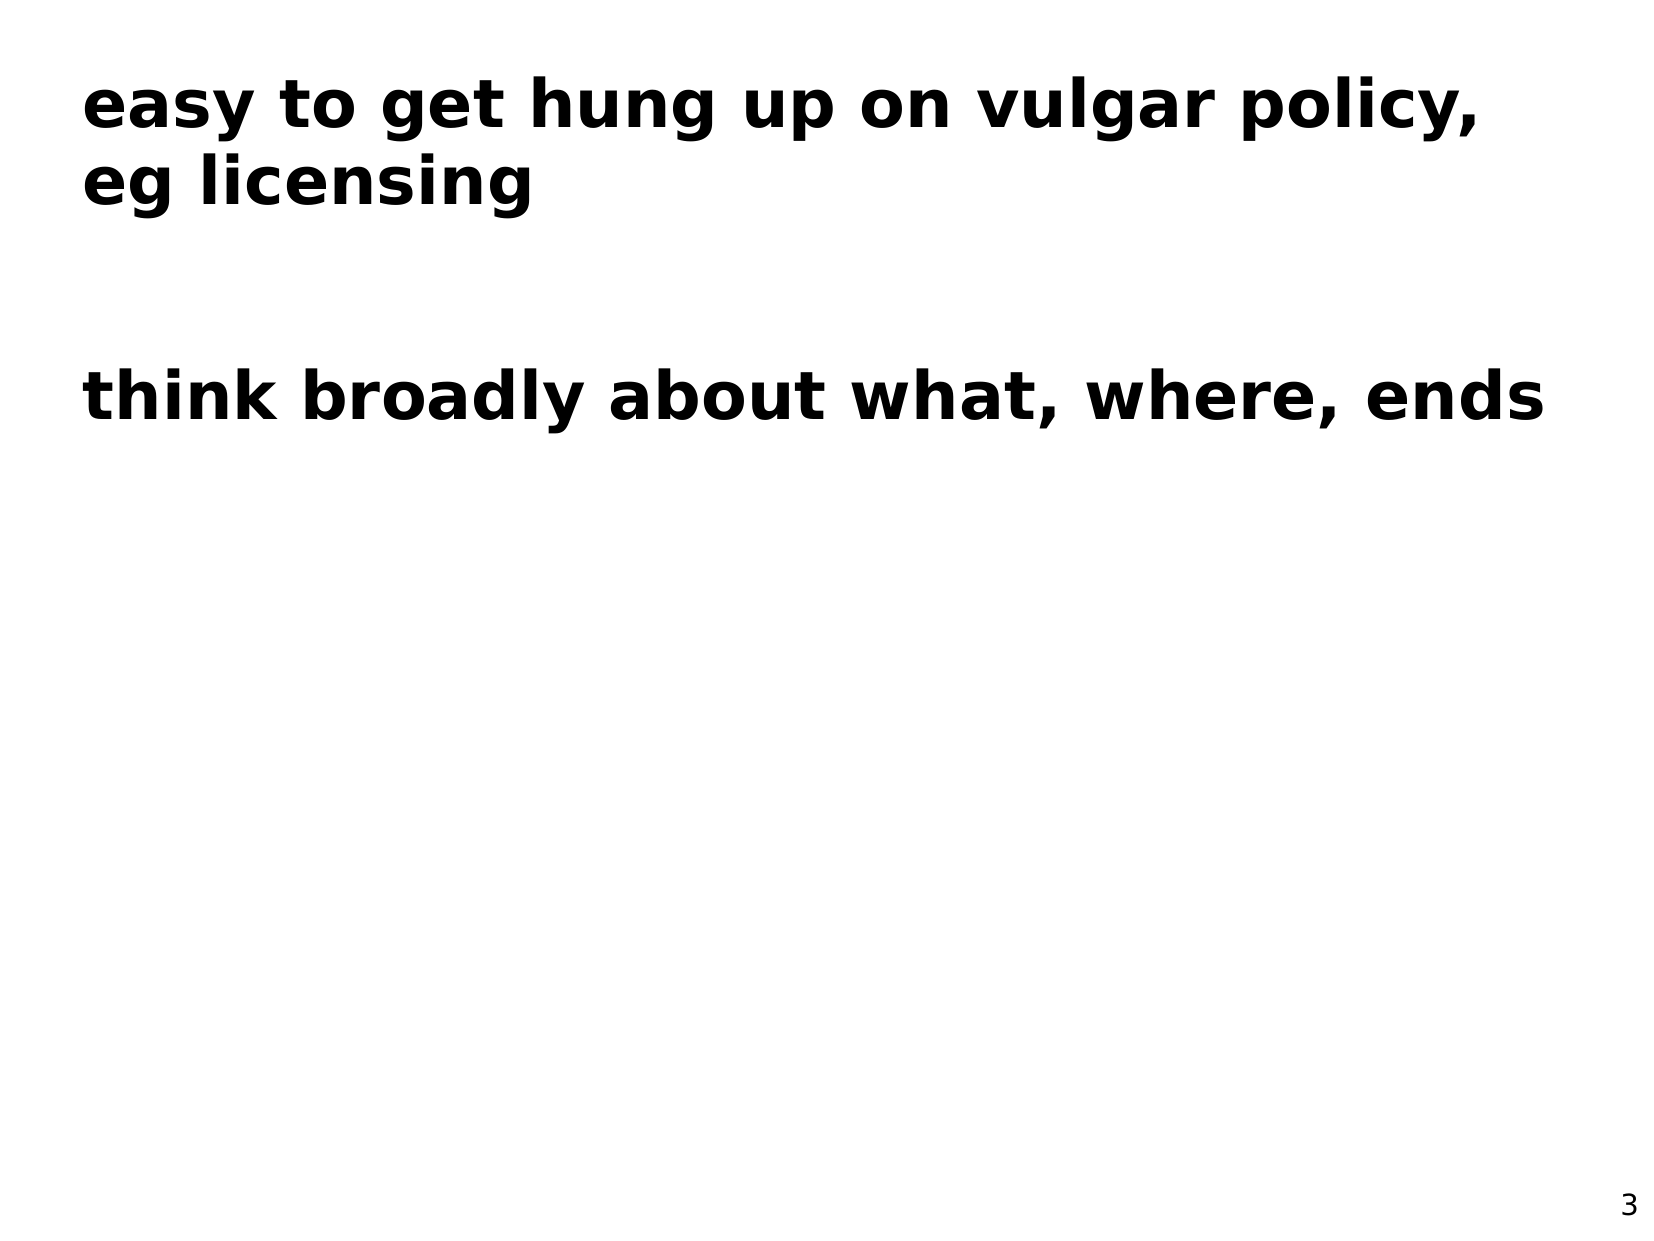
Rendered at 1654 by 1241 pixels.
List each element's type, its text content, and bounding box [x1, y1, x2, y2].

list easy to get hung up on vulgar policy, eg licensing think broadly about what, where, ends [82, 65, 1571, 1062]
